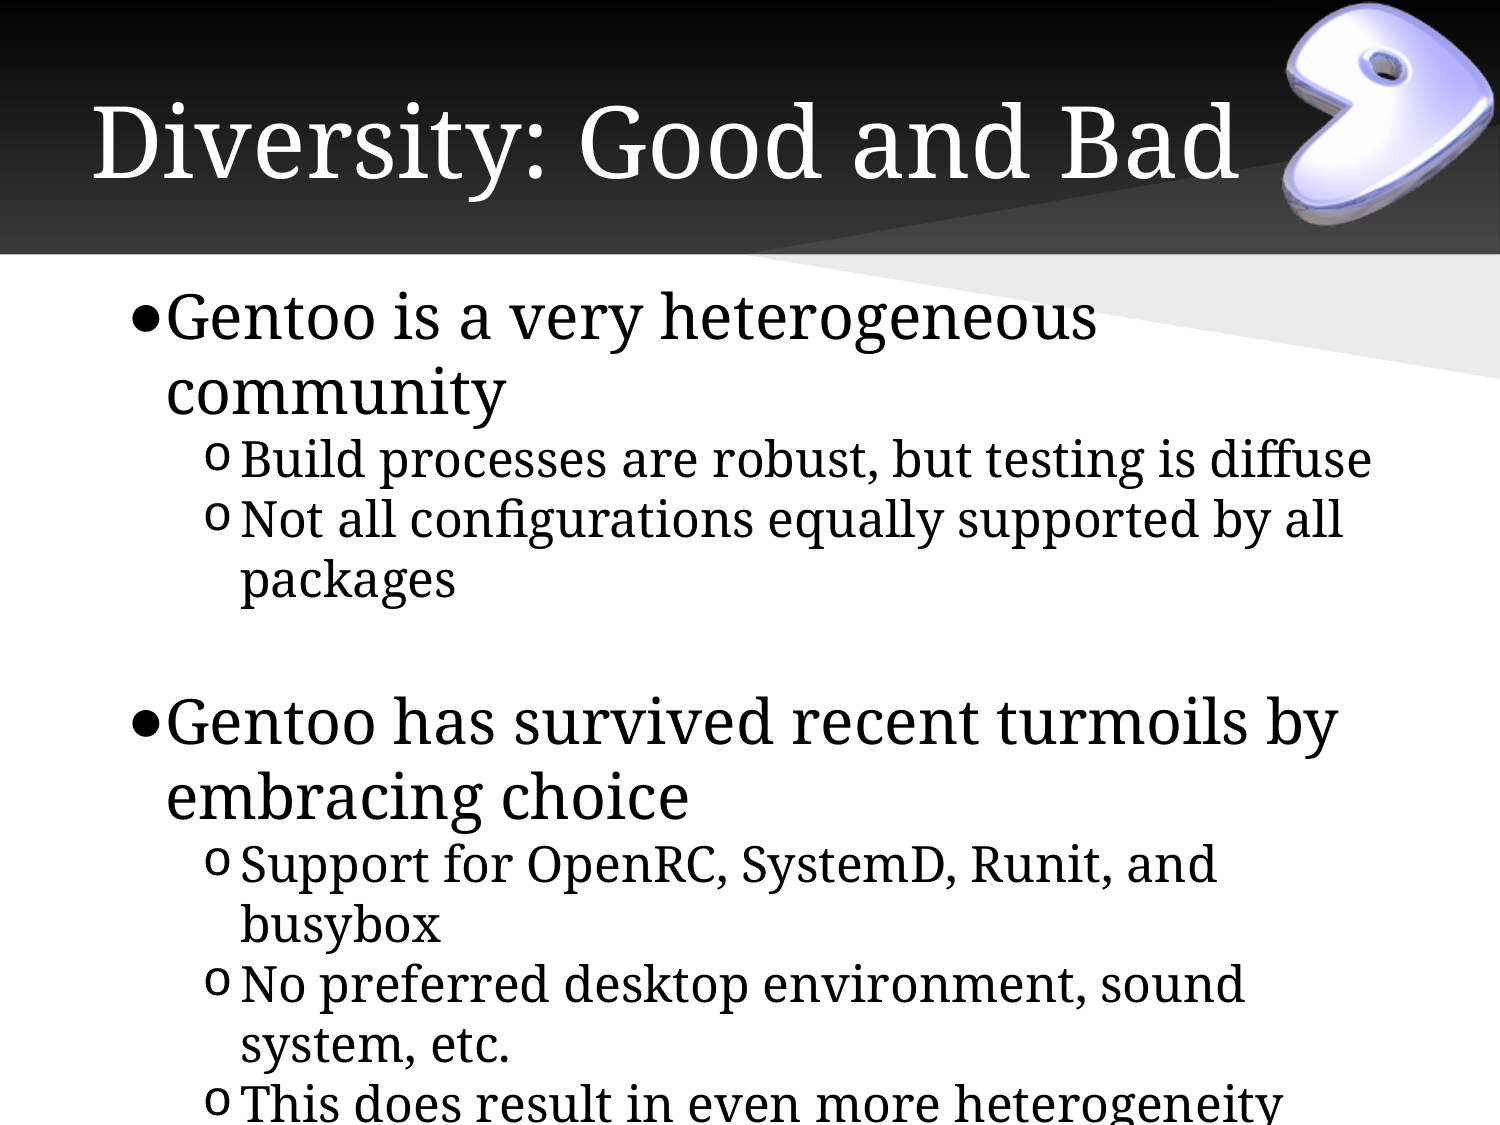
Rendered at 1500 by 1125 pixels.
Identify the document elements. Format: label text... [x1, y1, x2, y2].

list Gentoo is a very heterogeneous community Build processes are robust, but testing is diffuse Not all configurations equally supported by all packages Gentoo has survived recent turmoils by embracing choice Support for OpenRC, SystemD, Runit, and busybox No preferred desktop environment, sound system, etc. This does result in even more heterogeneity [75, 262, 1425, 1078]
picture [1271, 0, 1500, 233]
title Diversity: Good and Bad [75, 45, 1425, 233]
